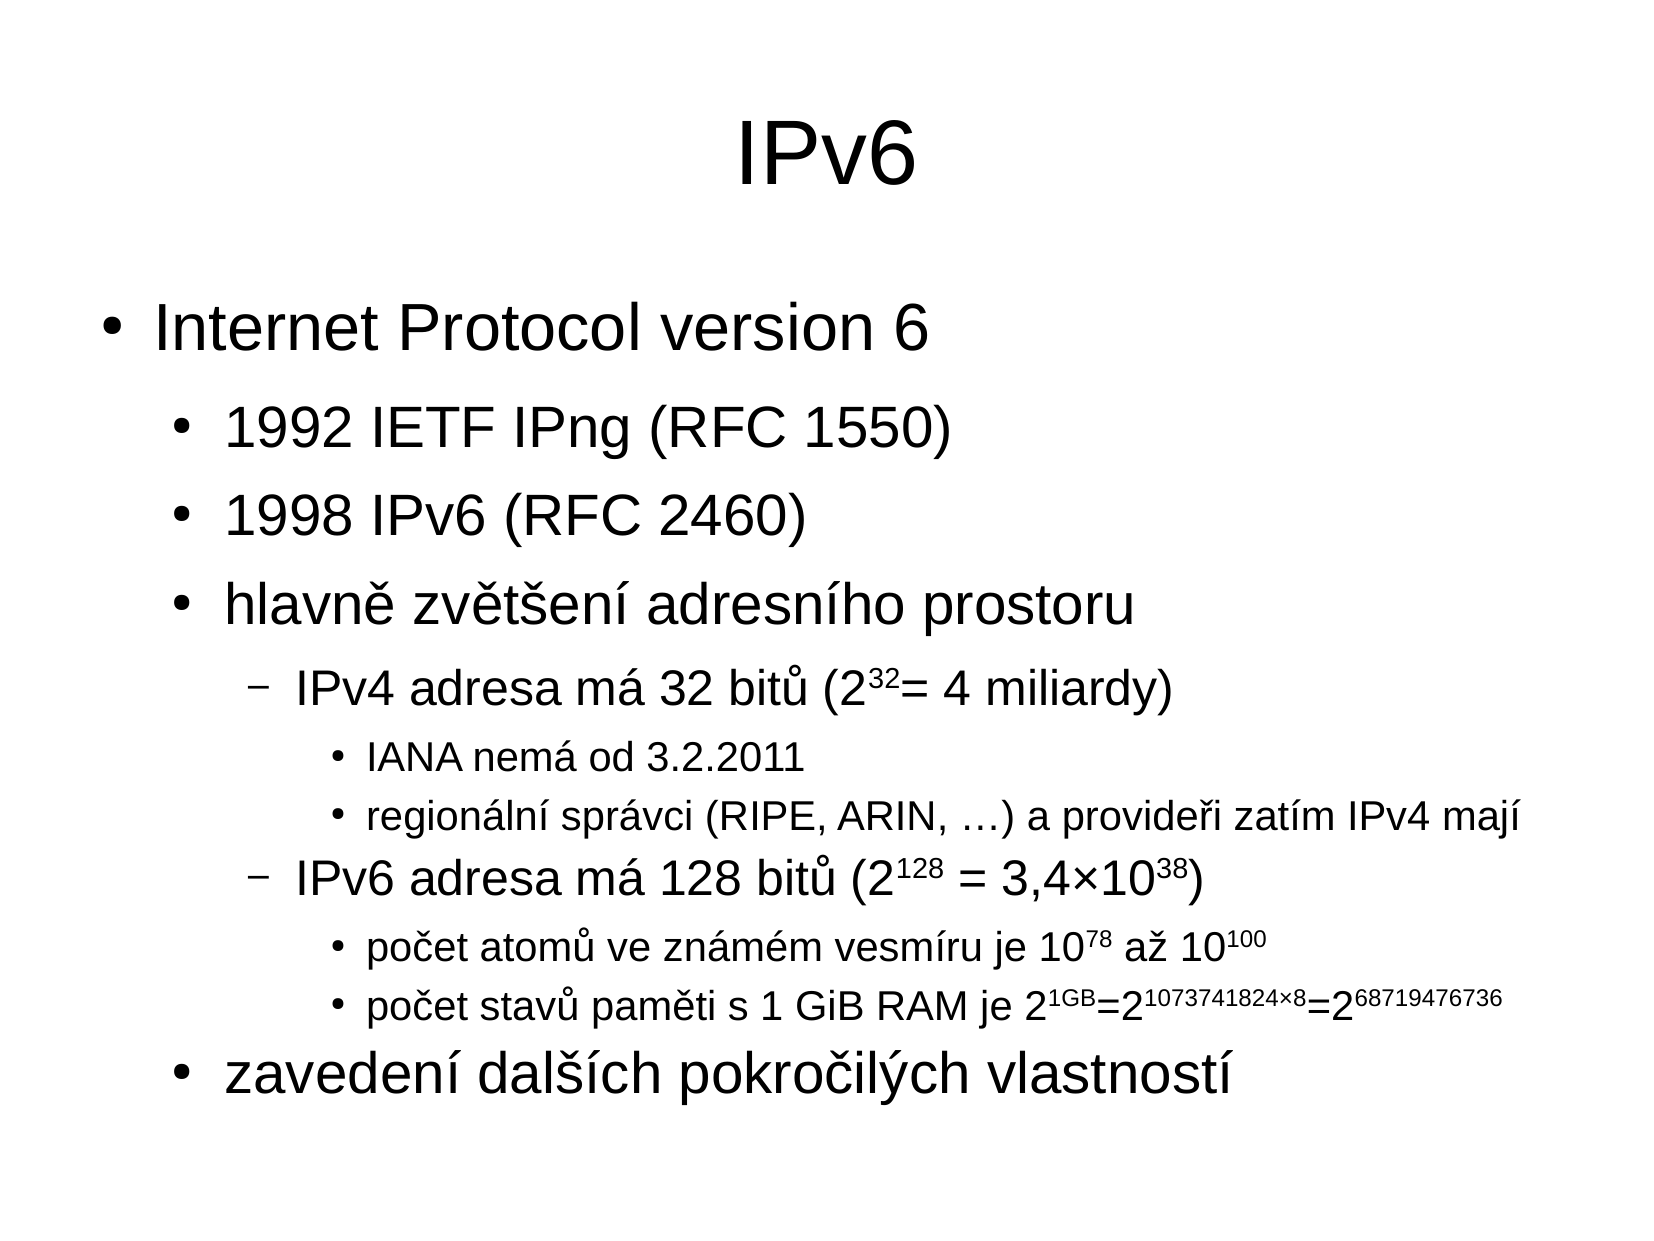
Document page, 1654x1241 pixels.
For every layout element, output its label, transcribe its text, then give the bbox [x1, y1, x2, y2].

title IPv6 [82, 49, 1571, 257]
list Internet Protocol version 6 1992 IETF IPng (RFC 1550) 1998 IPv6 (RFC 2460) hlavně zvětšení adresního prostoru IPv4 adresa má 32 bitů (232= 4 miliardy) IANA nemá od 3.2.2011 regionální správci (RIPE, ARIN, …) a provideři zatím IPv4 mají IPv6 adresa má 128 bitů (2128 = 3,4×1038) počet atomů ve známém vesmíru je 1078 až 10100 počet stavů paměti s 1 GiB RAM je 21GB=21073741824×8=268719476736 zavedení dalších pokročilých vlastností [82, 290, 1571, 1182]
